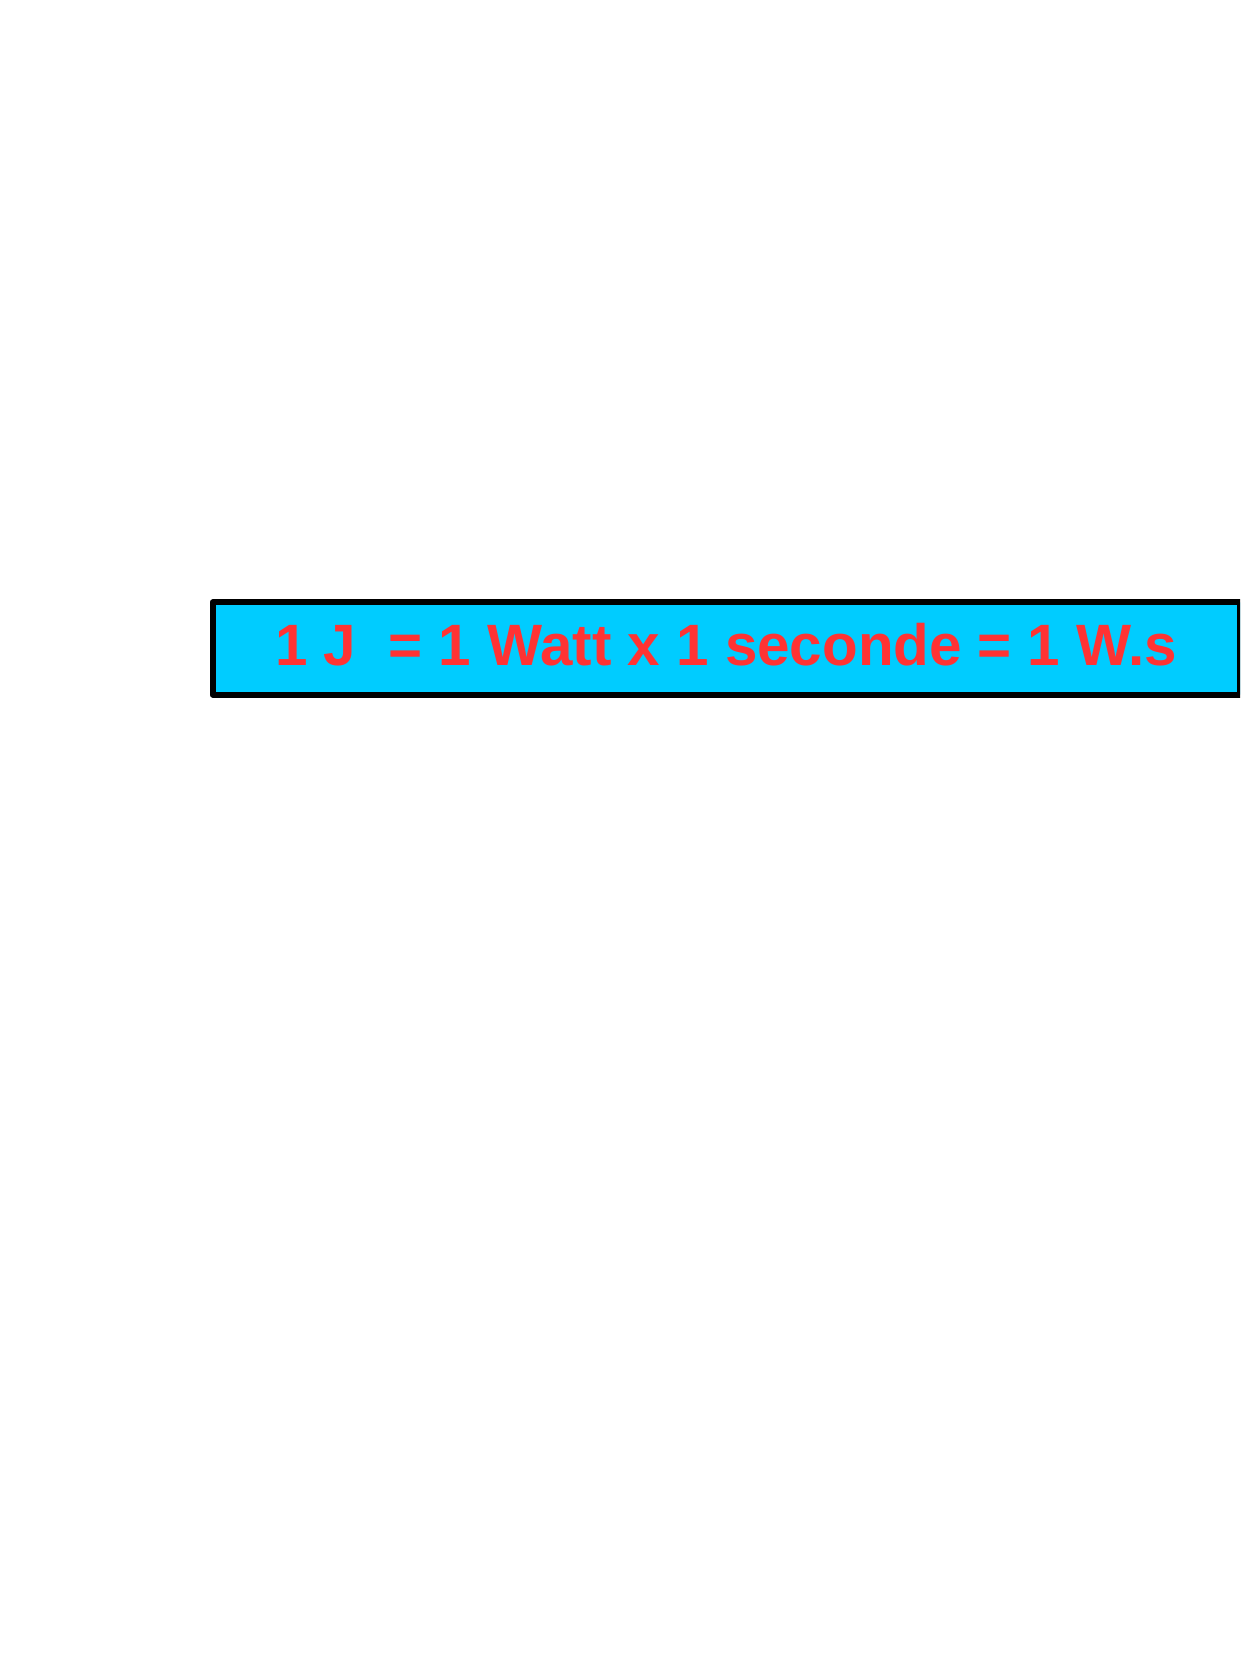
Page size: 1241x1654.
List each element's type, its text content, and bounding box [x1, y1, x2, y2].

text_box 1 J = 1 Watt x 1 seconde = 1 W.s [212, 602, 1241, 695]
